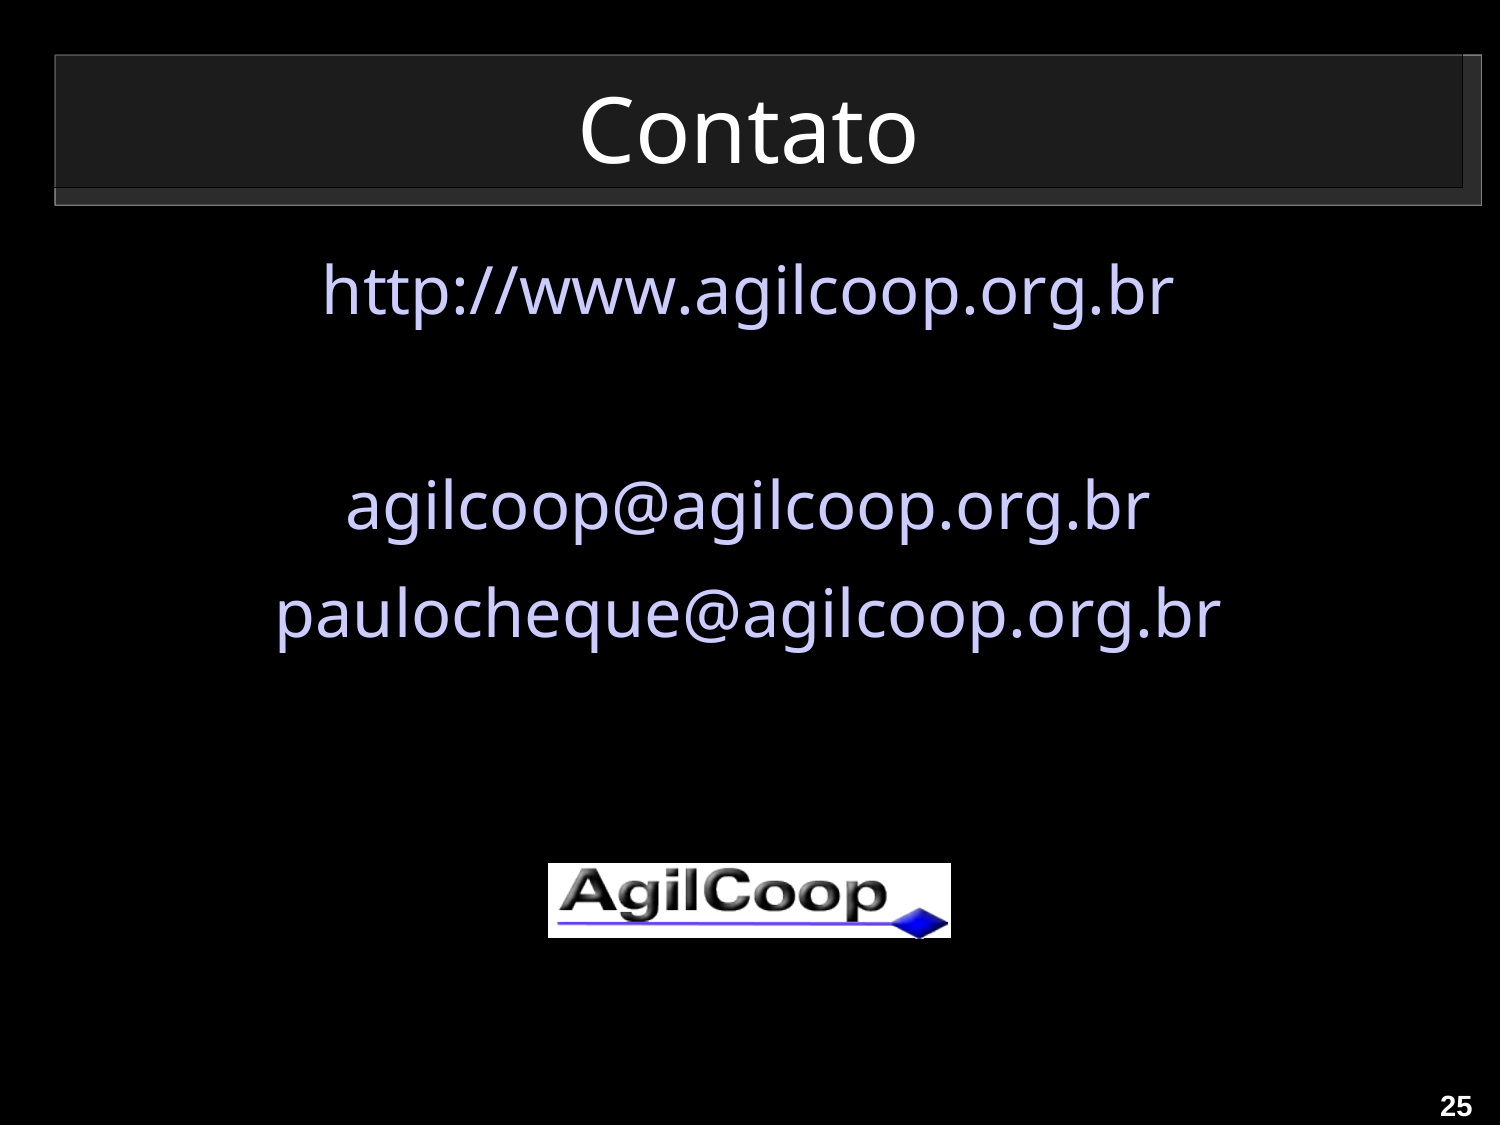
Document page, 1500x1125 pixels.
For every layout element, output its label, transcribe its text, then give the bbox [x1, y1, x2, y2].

title Contato [29, 38, 1469, 218]
text_box [547, 862, 953, 939]
picture [556, 865, 948, 939]
list http://www.agilcoop.org.br agilcoop@agilcoop.org.br paulocheque@agilcoop.org.br [29, 243, 1469, 1072]
